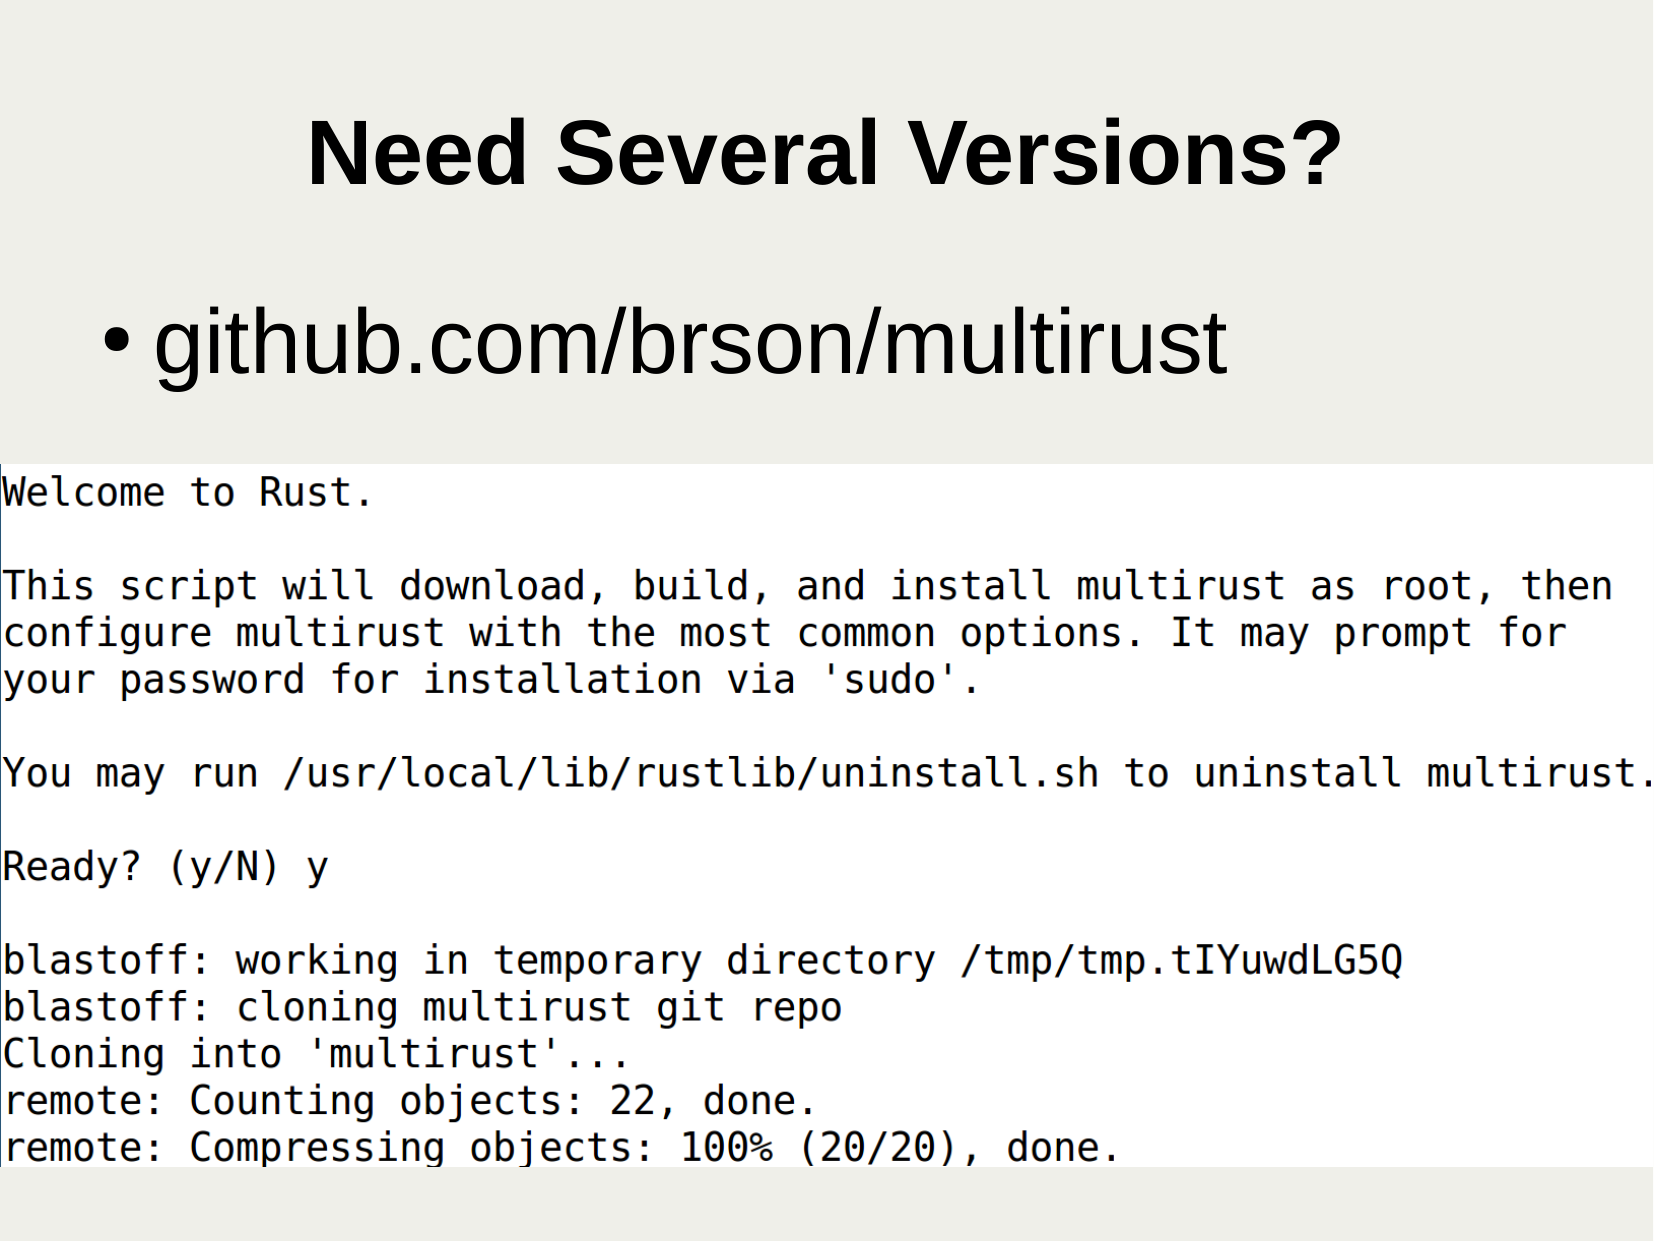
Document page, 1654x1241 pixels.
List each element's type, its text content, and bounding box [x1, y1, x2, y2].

list github.com/brson/multirust [82, 290, 1571, 464]
picture [0, 0, 1654, 1241]
title Need Several Versions? [82, 49, 1571, 257]
